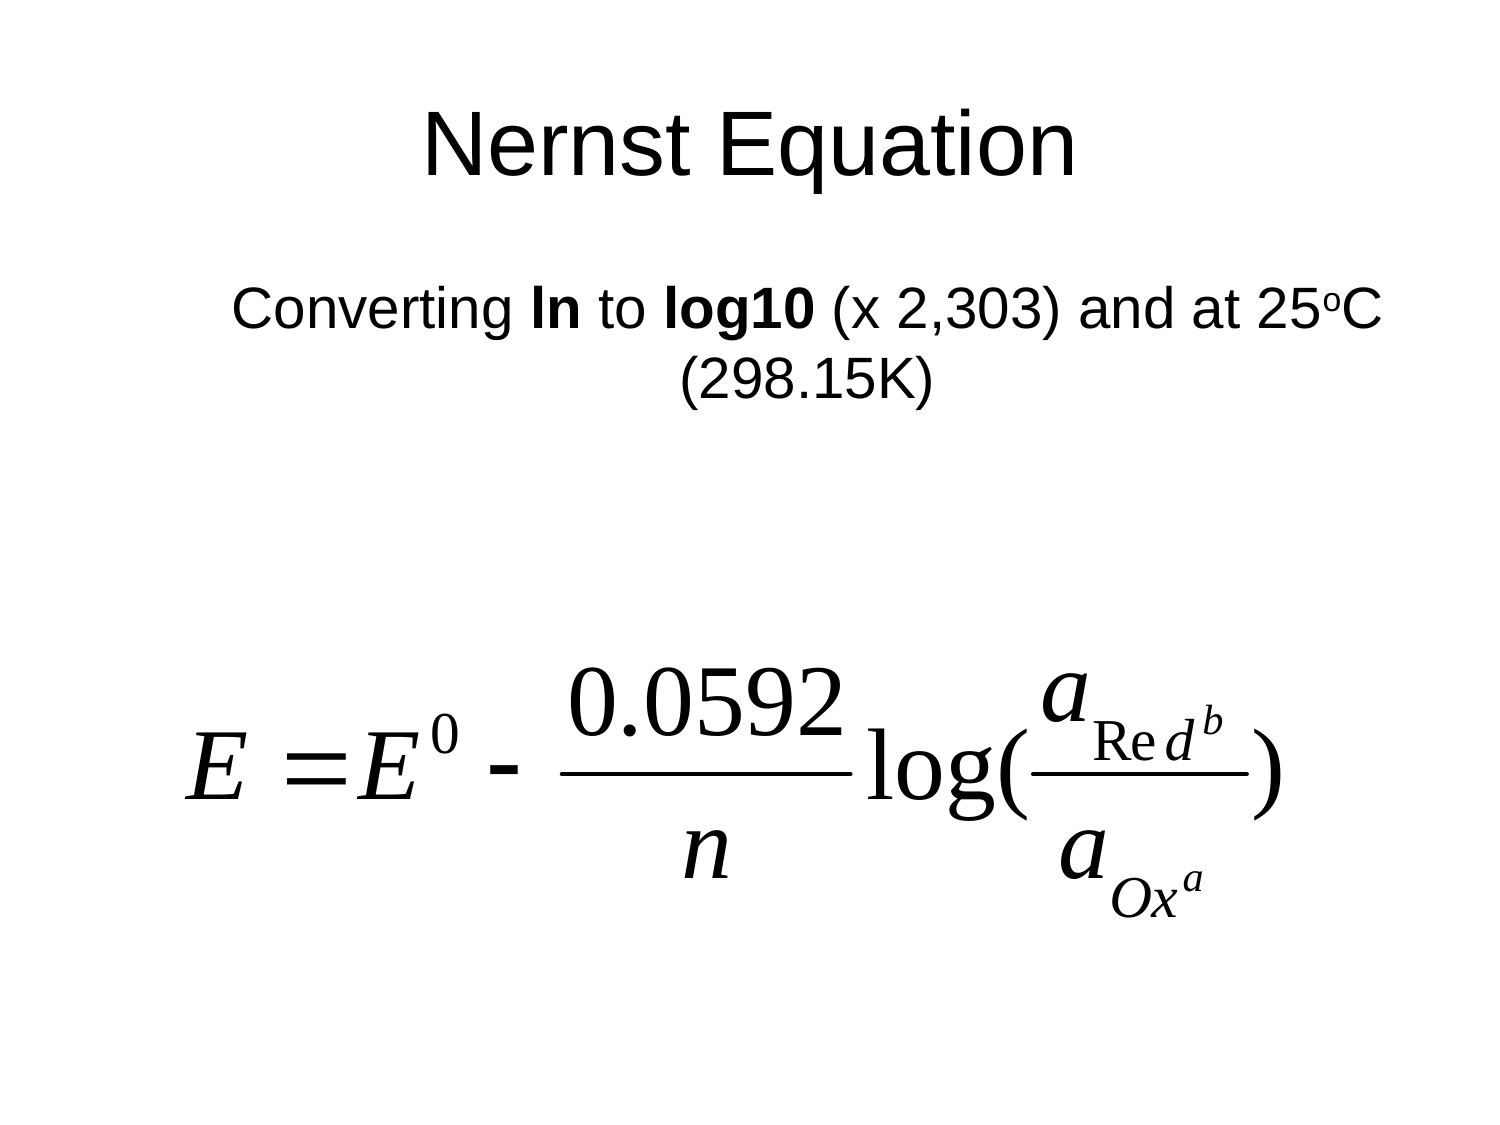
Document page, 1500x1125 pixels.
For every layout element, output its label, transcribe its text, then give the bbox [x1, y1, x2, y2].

title Nernst Equation [75, 45, 1426, 233]
chart [167, 621, 1303, 944]
list Converting ln to log10 (x 2,303) and at 25oC (298.15K) [159, 262, 1400, 1006]
